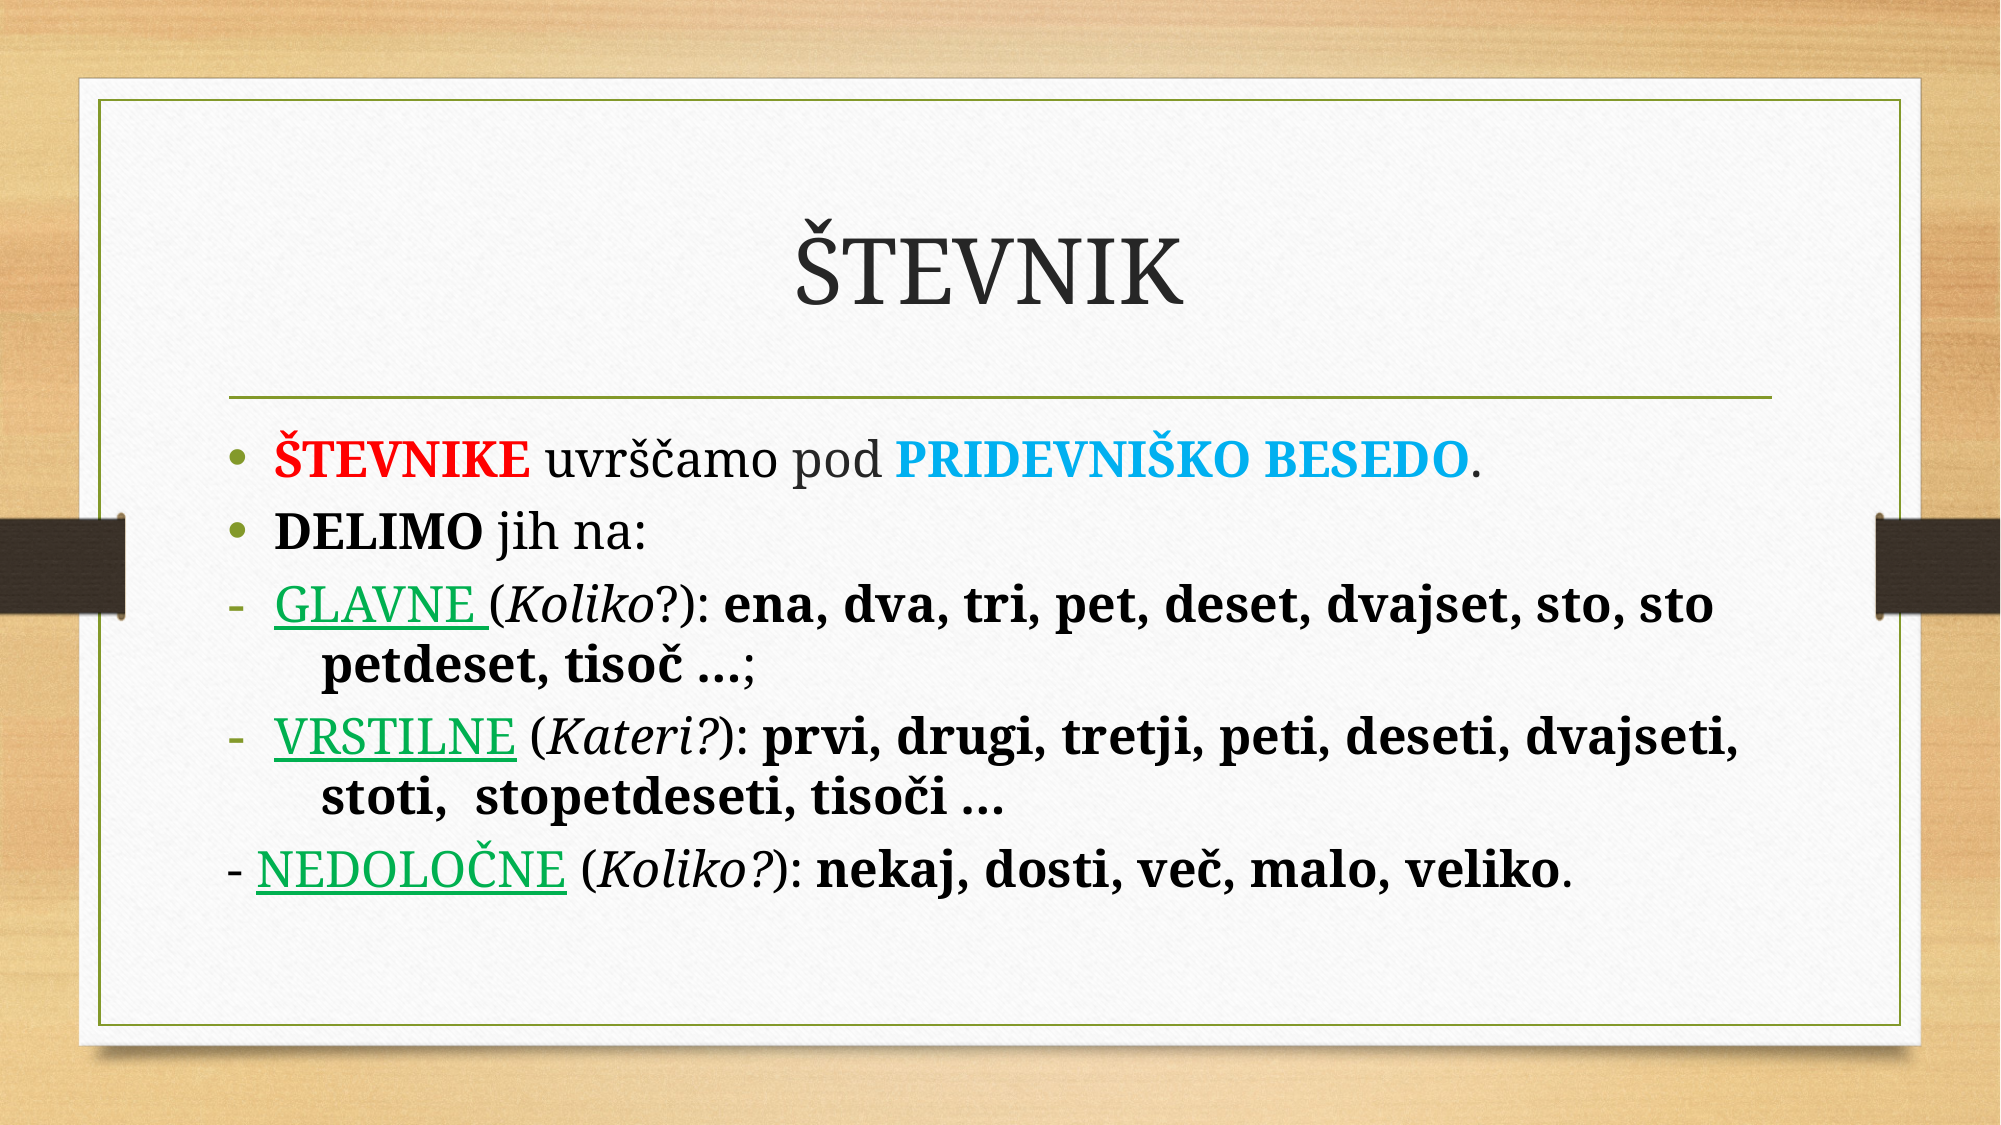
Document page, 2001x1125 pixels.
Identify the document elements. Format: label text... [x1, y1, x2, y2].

list ŠTEVNIKE uvrščamo pod PRIDEVNIŠKO BESEDO. DELIMO jih na: GLAVNE (Koliko?): ena, dva, tri, pet, deset, dvajset, sto, sto petdeset, tisoč …; VRSTILNE (Kateri?): prvi, drugi, tretji, peti, deseti, dvajseti, stoti, stopetdeseti, tisoči … - NEDOLOČNE (Koliko?): nekaj, dosti, več, malo, veliko. [212, 419, 1788, 964]
title ŠTEVNIK [212, 161, 1788, 376]
